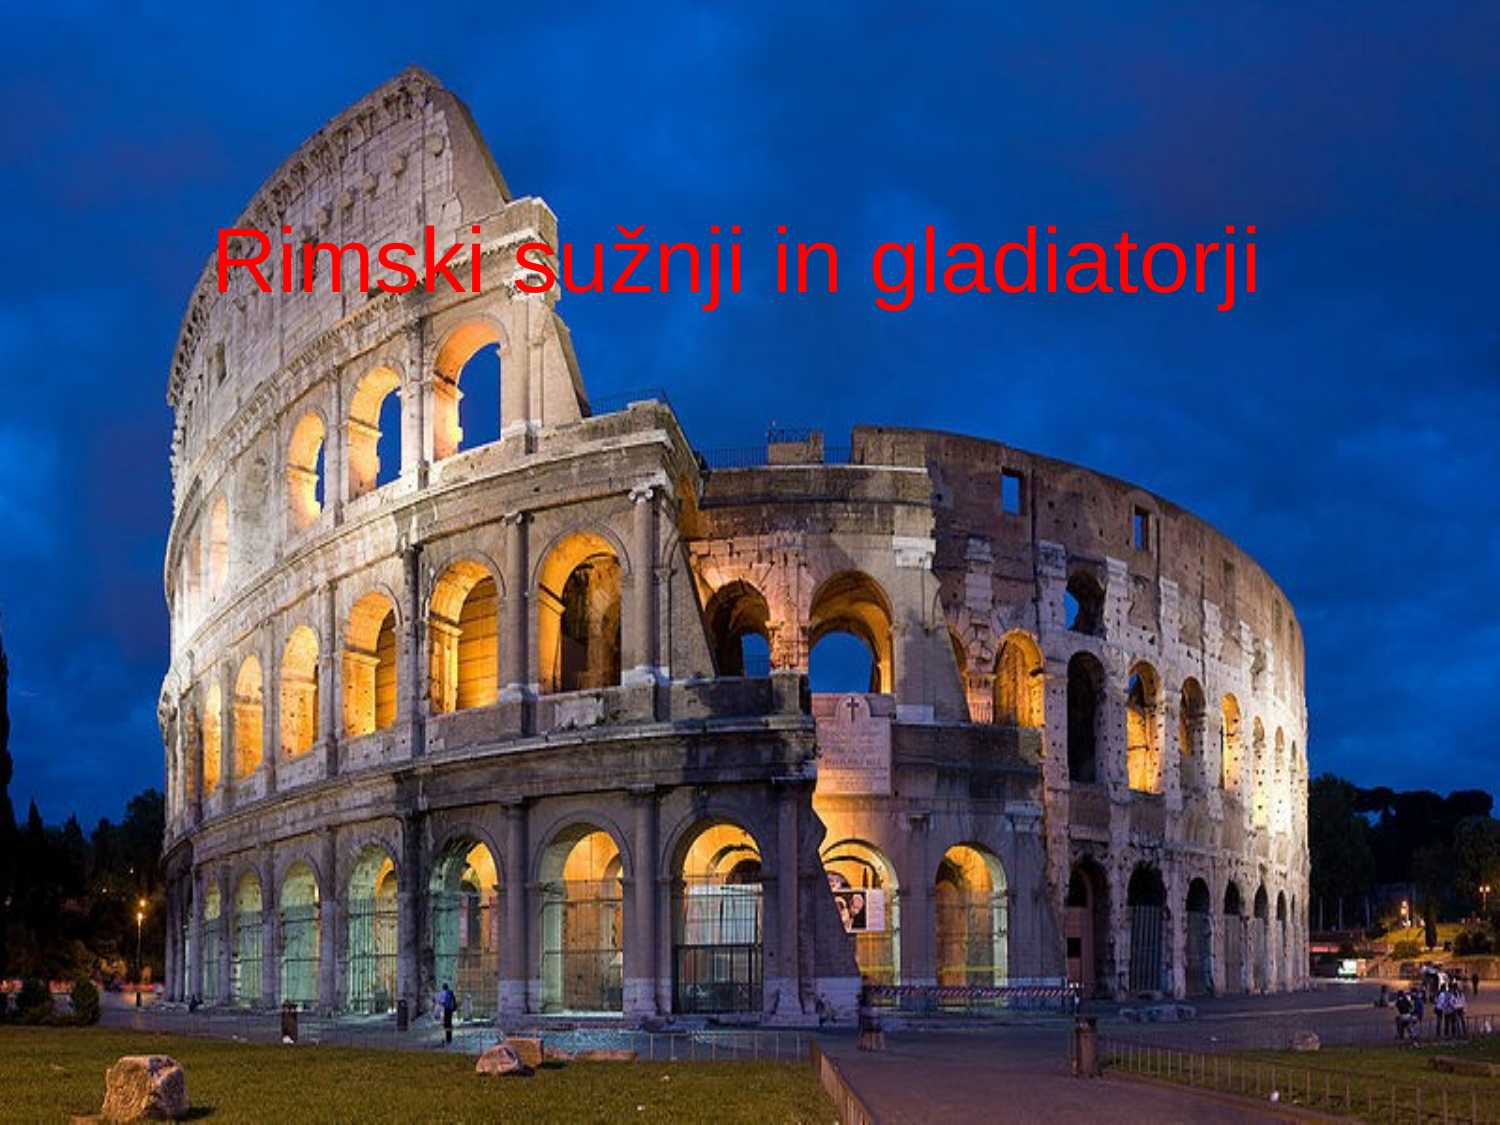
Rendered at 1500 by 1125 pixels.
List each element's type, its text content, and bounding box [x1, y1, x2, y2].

picture [0, 0, 1500, 1125]
title Rimski sužnji in gladiatorji [99, 112, 1375, 400]
subtitle [225, 637, 1350, 1038]
